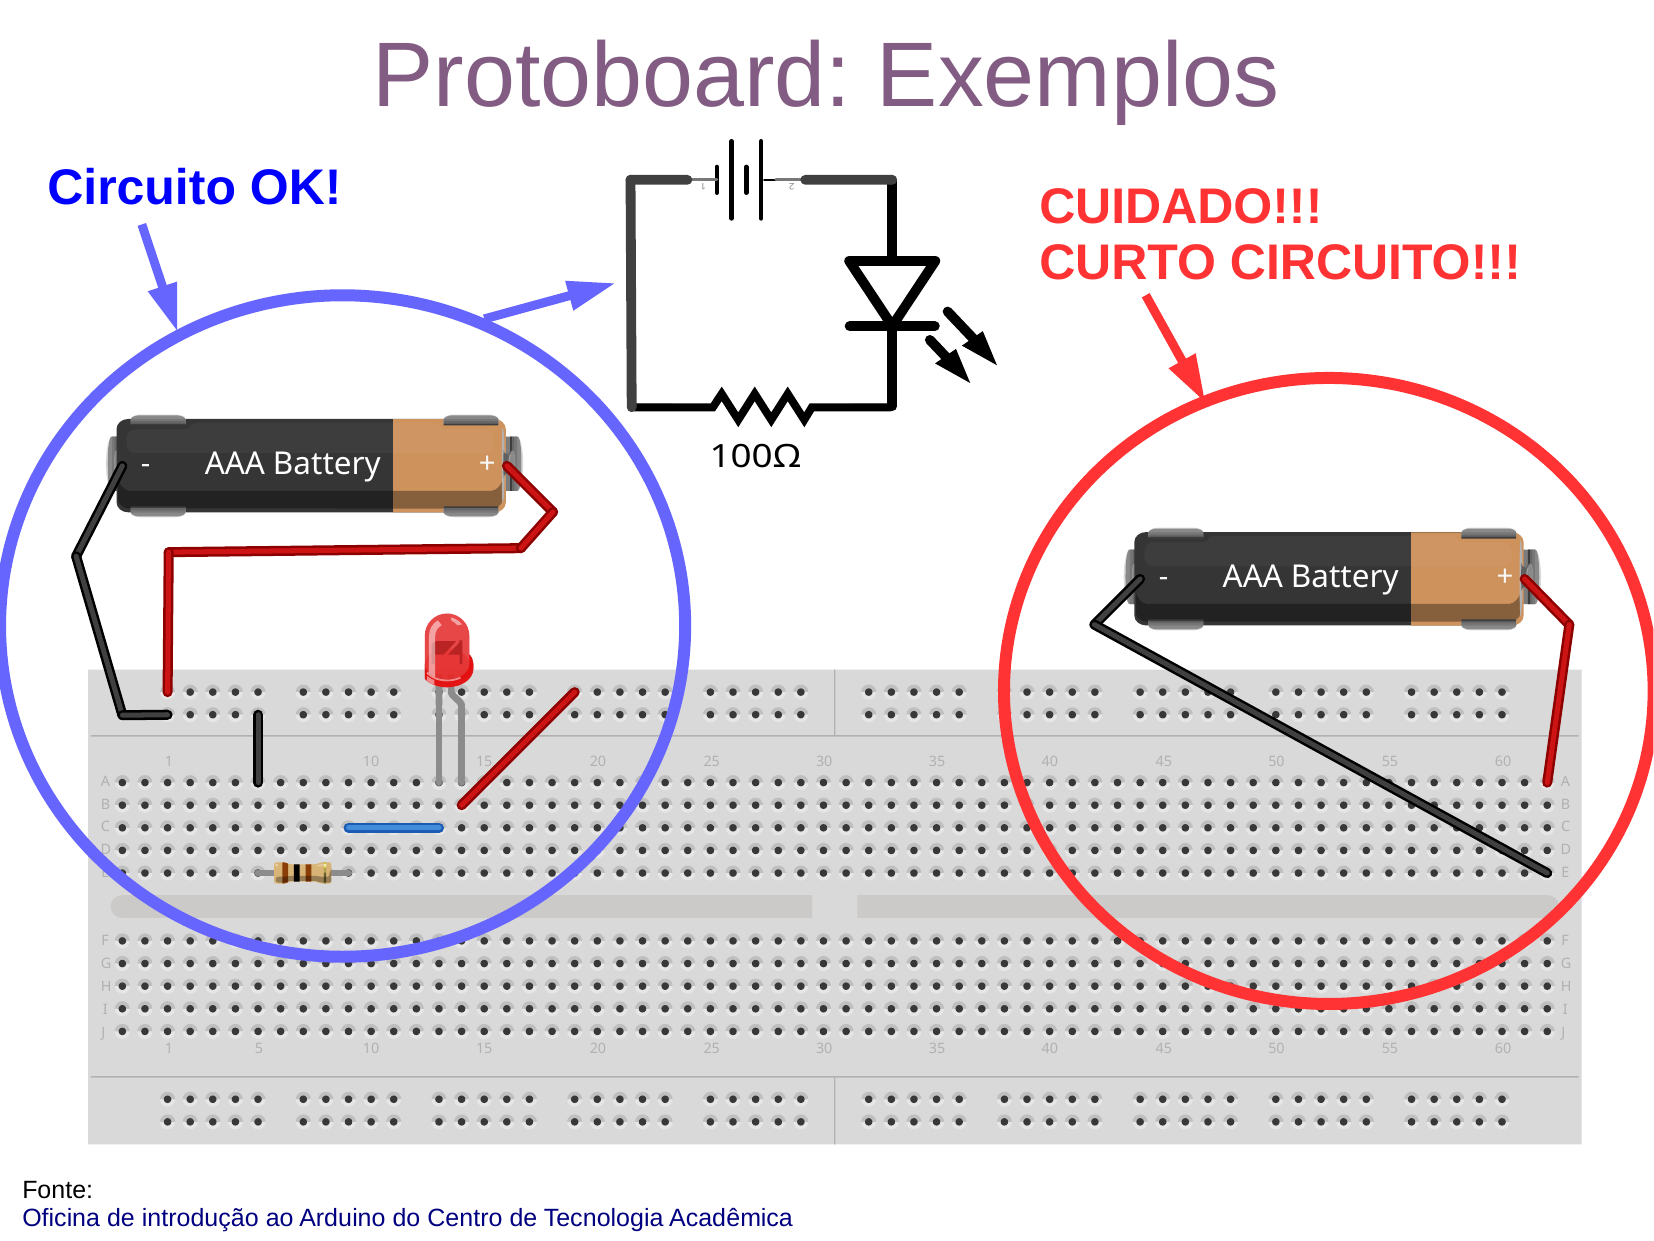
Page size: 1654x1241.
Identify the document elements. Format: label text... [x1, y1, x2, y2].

text_box Fonte: Oficina de introdução ao Arduino do Centro de Tecnologia Acadêmica [7, 1168, 1484, 1240]
picture [1010, 413, 1583, 997]
picture [63, 413, 71, 423]
picture [63, 86, 1583, 1146]
title Circuito OK! [11, 90, 614, 284]
title CUIDADO!!! CURTO CIRCUITO!!! [1003, 137, 1654, 331]
picture [1493, 413, 1583, 485]
picture [63, 413, 679, 950]
title Protoboard: Exemplos [82, 5, 1571, 145]
